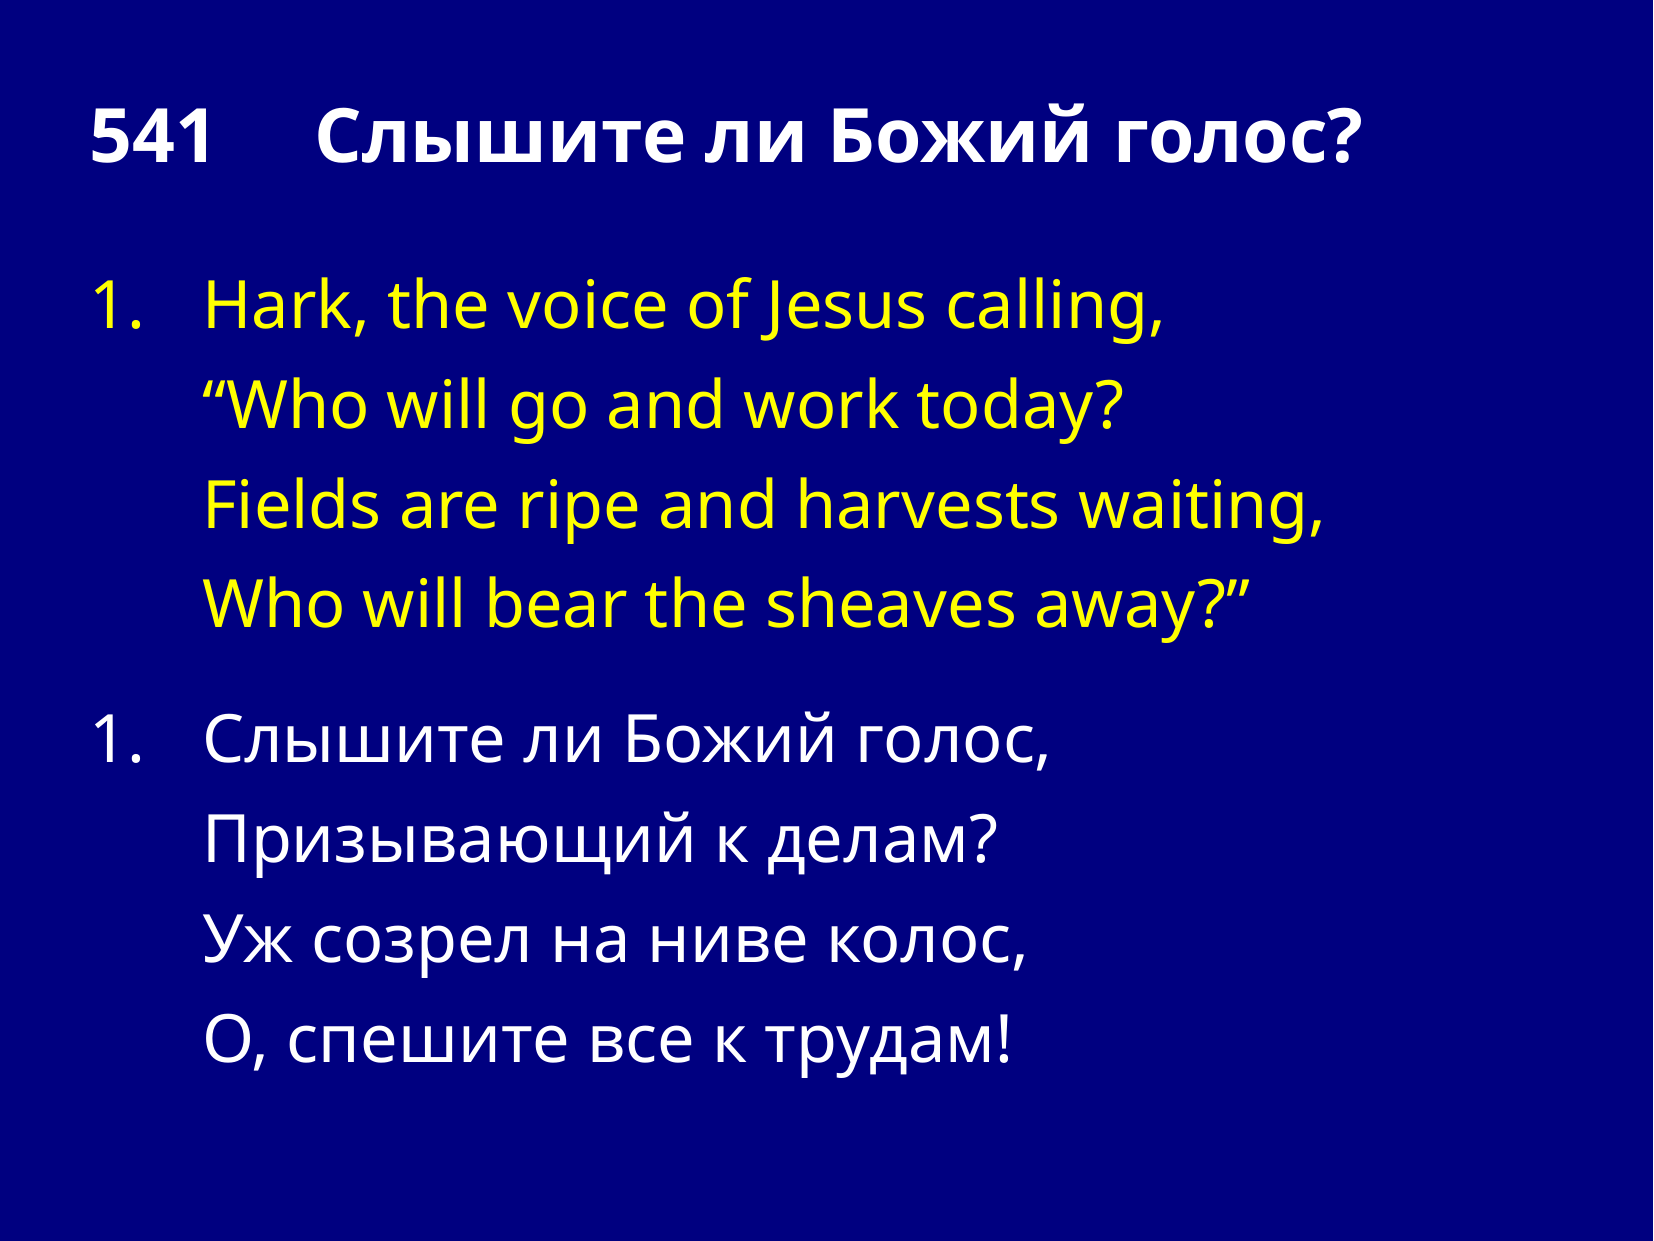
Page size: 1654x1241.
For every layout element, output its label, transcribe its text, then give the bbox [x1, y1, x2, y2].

text_box 1. Слышите ли Божий голос, Призывающий к делам? Уж созрел на ниве колос, О, спешите все к трудам! [75, 675, 1576, 1163]
text_box 541 Слышите ли Божий голос? [75, 75, 1576, 188]
text_box 1. Hark, the voice of Jesus calling, “Who will go and work today? Fields are ripe and harvests waiting, Who will bear the sheaves away?” [75, 188, 1576, 638]
